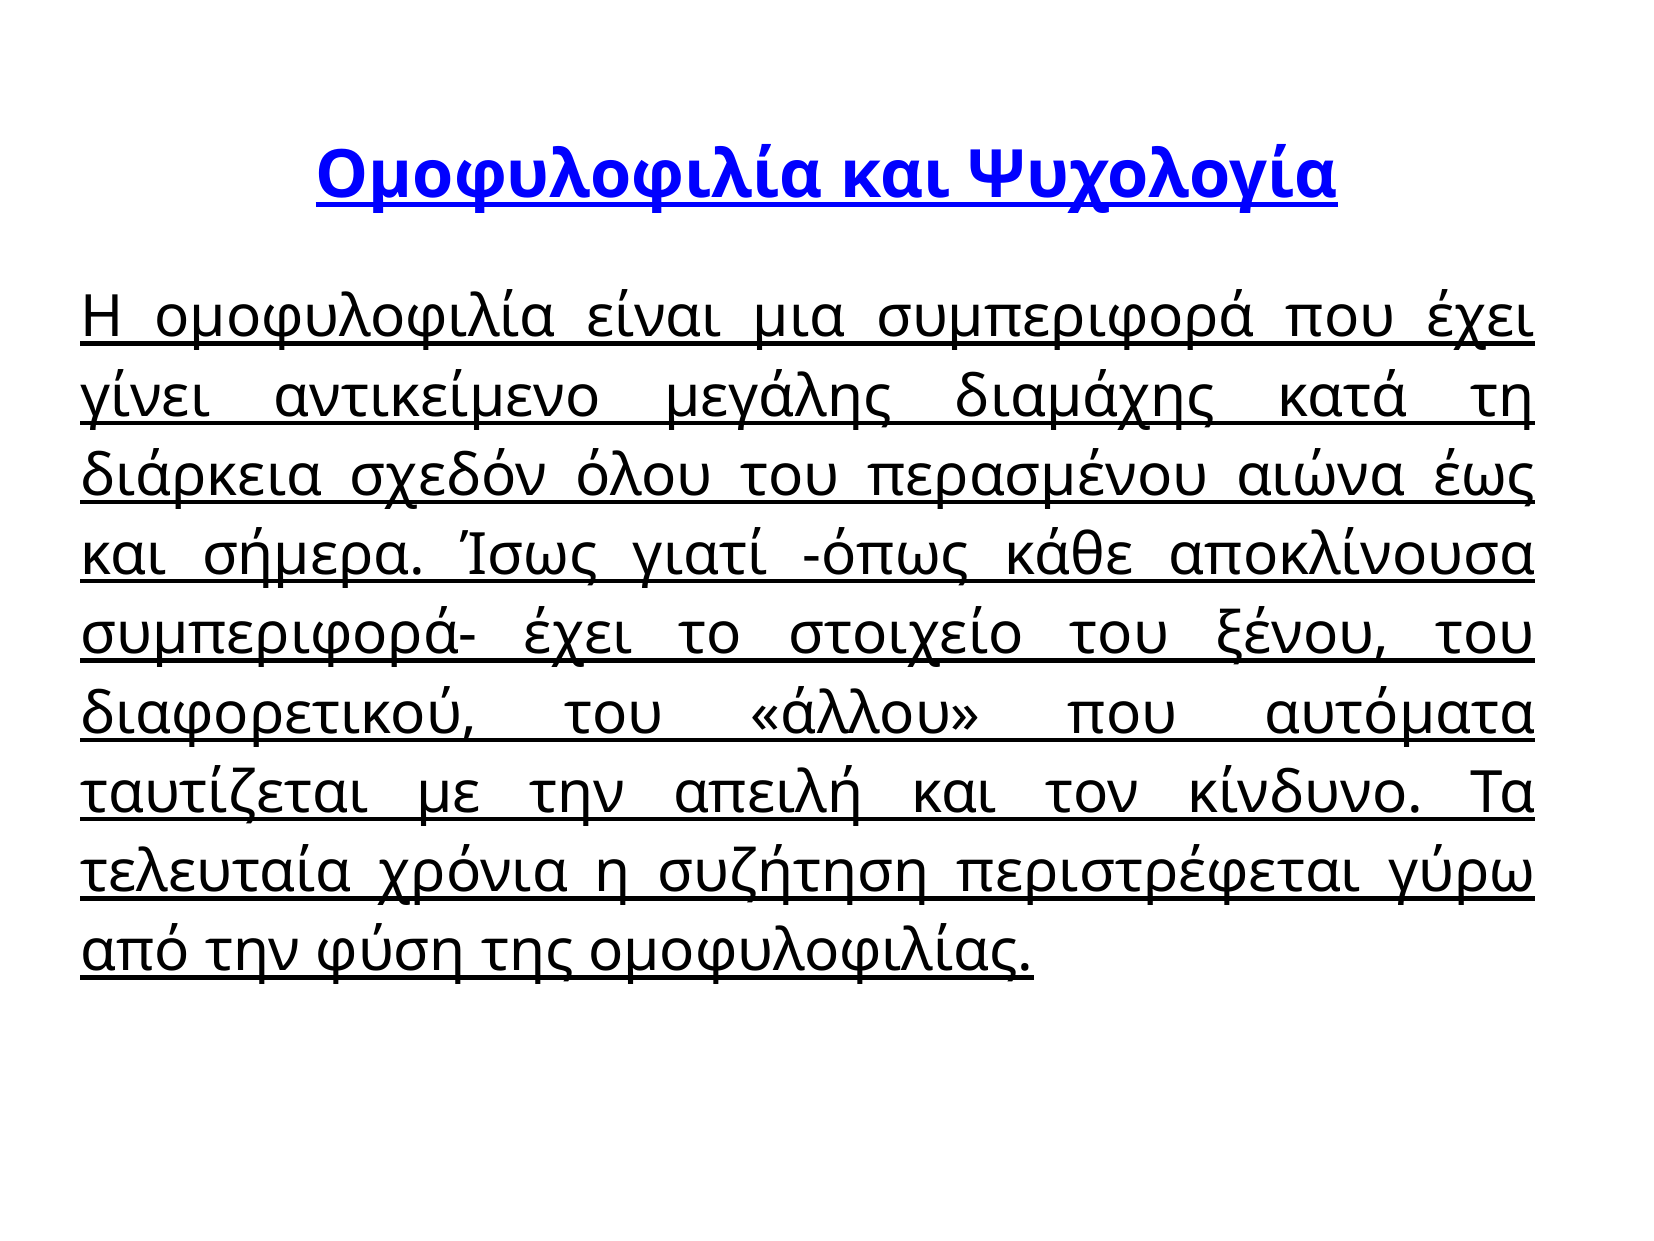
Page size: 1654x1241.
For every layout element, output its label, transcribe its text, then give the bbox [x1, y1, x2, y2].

subtitle Η ομοφυλοφιλία είναι μια συμπεριφορά που έχει γίνει αντικείμενο μεγάλης διαμάχης κατά τη διάρκεια σχεδόν όλου του περασμένου αιώνα έως και σήμερα. Ίσως γιατί -όπως κάθε αποκλίνουσα συμπεριφορά- έχει το στοιχείο του ξένου, του διαφορετικού, του «άλλου» που αυτόματα ταυτίζεται με την απειλή και τον κίνδυνο. Τα τελευταία χρόνια η συζήτηση περιστρέφεται γύρω από την φύση της ομοφυλοφιλίας. [80, 271, 1536, 991]
title Ομοφυλοφιλία και Ψυχολογία [82, 0, 1571, 343]
